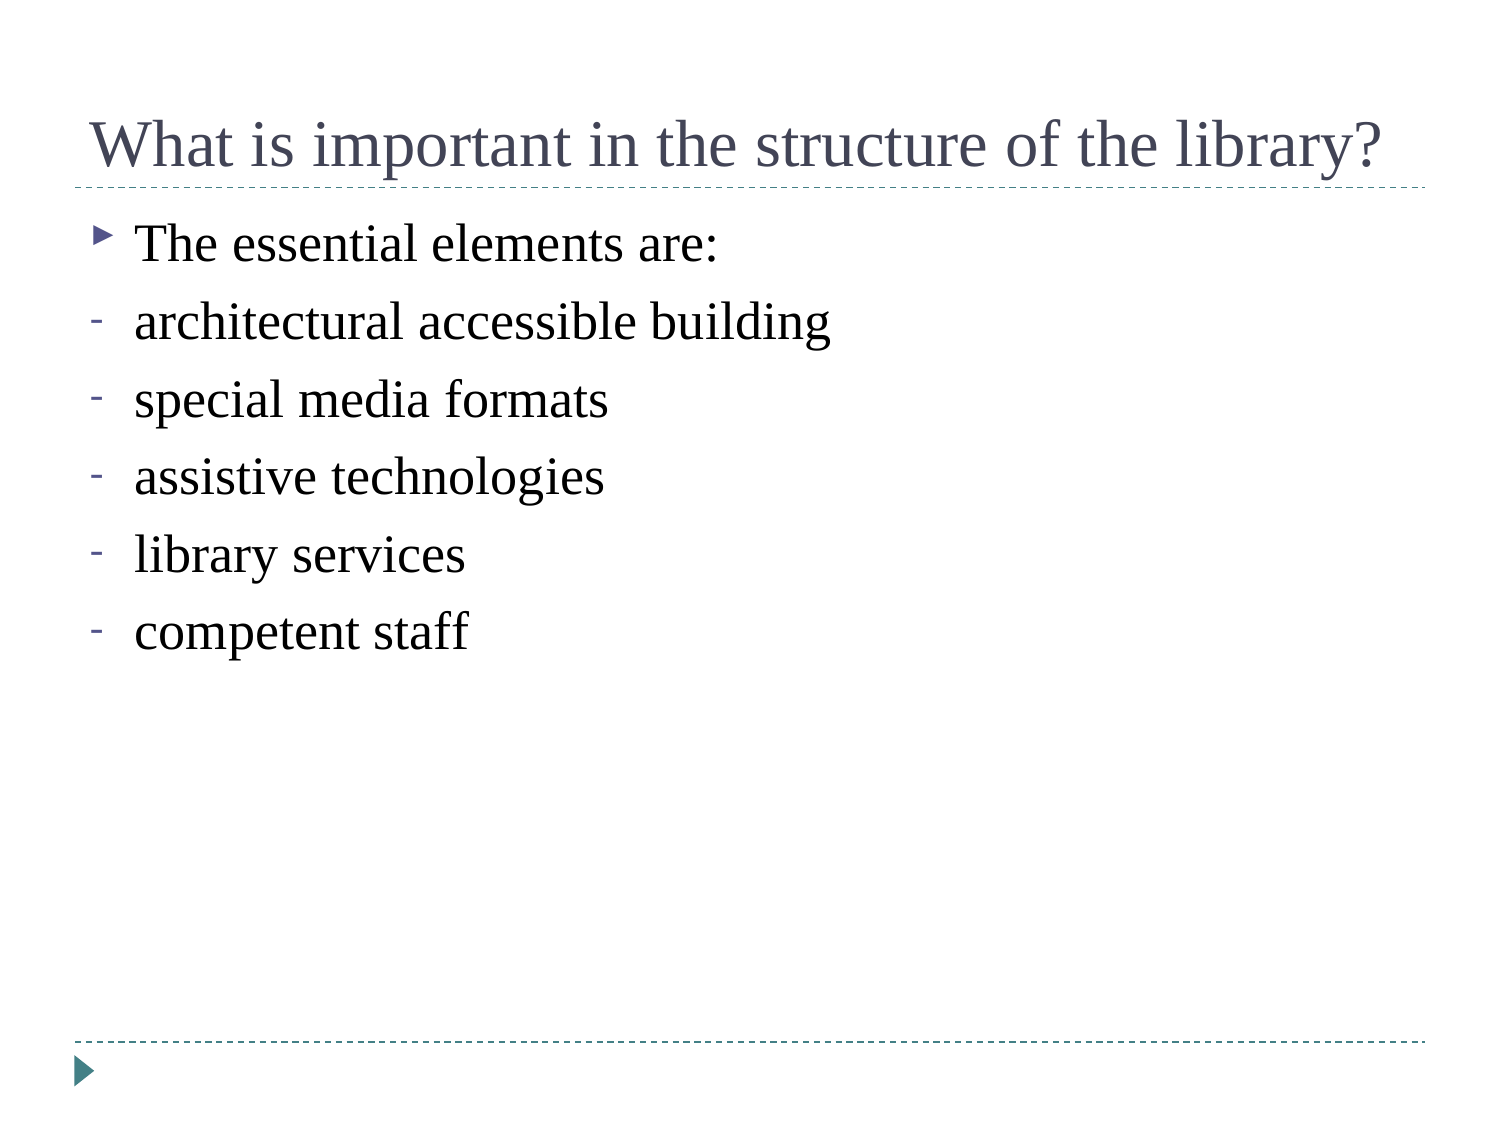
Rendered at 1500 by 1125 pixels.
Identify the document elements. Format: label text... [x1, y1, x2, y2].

title What is important in the structure of the library? [75, 24, 1426, 188]
list The essential elements are: architectural accessible building special media formats assistive technologies library services competent staff [75, 200, 1426, 1010]
